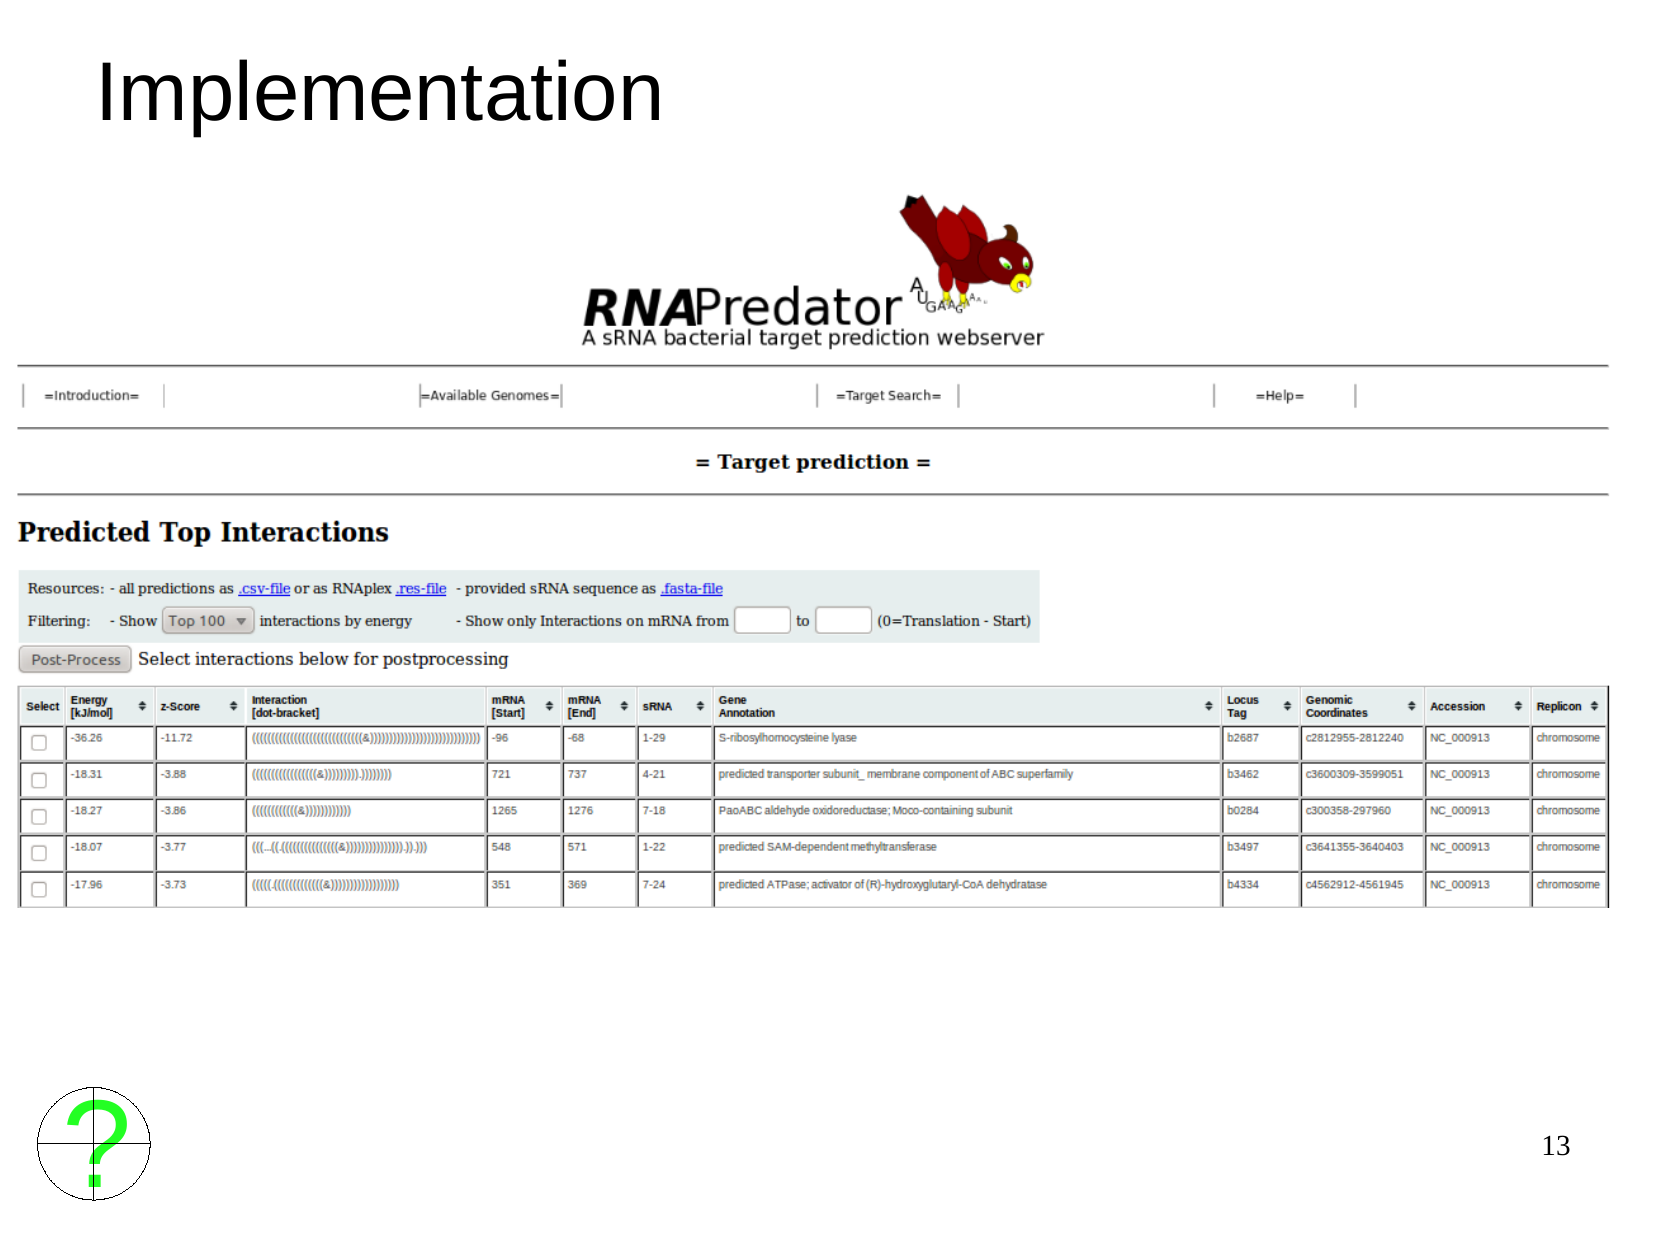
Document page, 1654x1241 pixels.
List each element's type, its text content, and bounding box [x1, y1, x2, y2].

text_box ? [37, 1144, 93, 1201]
text_box ? [37, 1087, 93, 1143]
picture [10, 187, 1613, 908]
text_box ? [94, 1144, 151, 1201]
text_box Implementation [75, 37, 680, 146]
text_box ? [94, 1109, 116, 1143]
text_box ? [94, 1144, 101, 1150]
text_box ? [94, 1087, 151, 1143]
